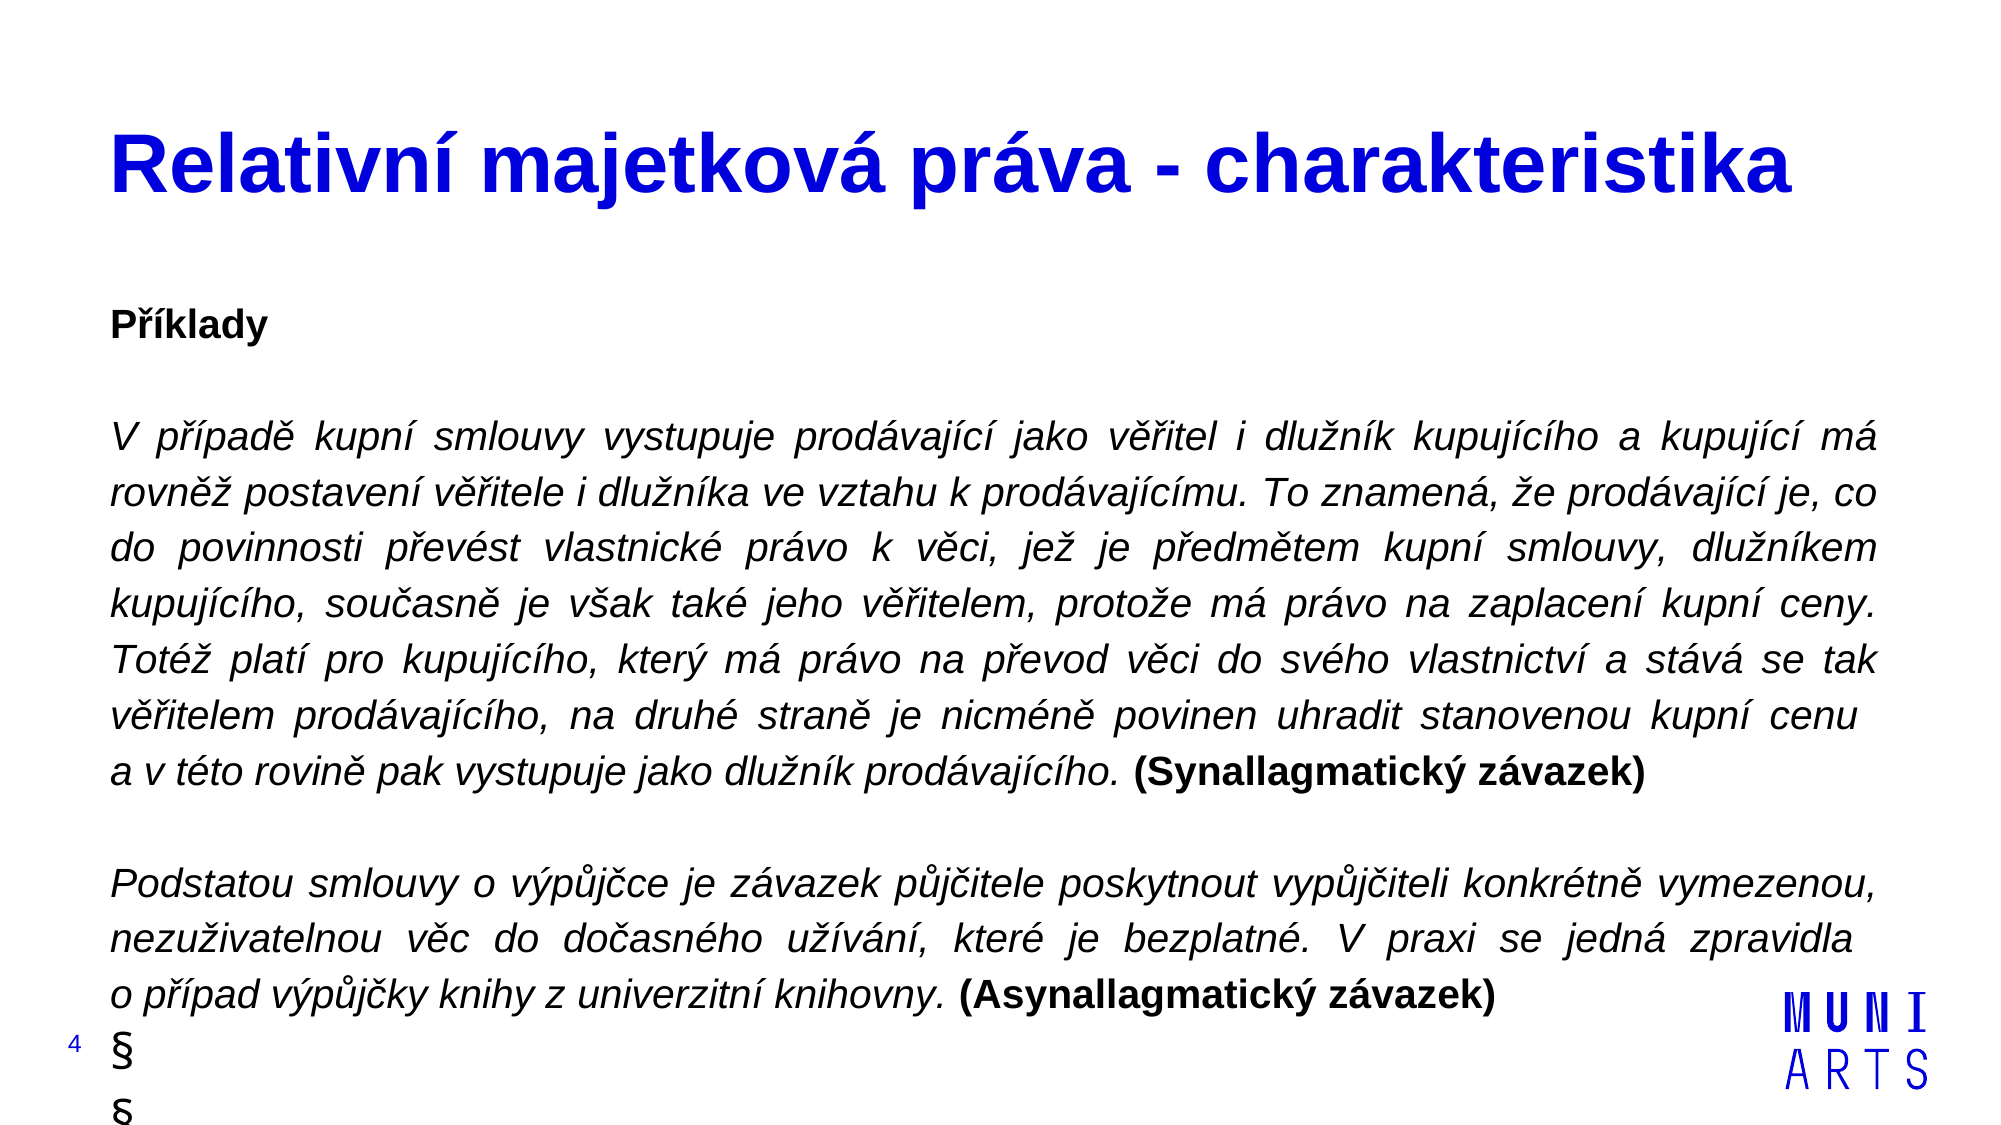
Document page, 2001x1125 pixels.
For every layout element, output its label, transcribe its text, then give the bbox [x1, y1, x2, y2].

list Příklady V případě kupní smlouvy vystupuje prodávající jako věřitel i dlužník kupujícího a kupující má rovněž postavení věřitele i dlužníka ve vztahu k prodávajícímu. To znamená, že prodávající je, co do povinnosti převést vlastnické právo k věci, jež je předmětem kupní smlouvy, dlužníkem kupujícího, současně je však také jeho věřitelem, protože má právo na zaplacení kupní ceny. Totéž platí pro kupujícího, který má právo na převod věci do svého vlastnictví a stává se tak věřitelem prodávajícího, na druhé straně je nicméně povinen uhradit stanovenou kupní cenu a v této rovině pak vystupuje jako dlužník prodávajícího. (Synallagmatický závazek) Podstatou smlouvy o výpůjčce je závazek půjčitele poskytnout vypůjčiteli konkrétně vymezenou, nezuživatelnou věc do dočasného užívání, které je bezplatné. V praxi se jedná zpravidla o případ výpůjčky knihy z univerzitní knihovny. (Asynallagmatický závazek) [109, 231, 1898, 1022]
text_box [67, 1021, 110, 1063]
title Relativní majetková práva - charakteristika [109, 125, 1874, 200]
